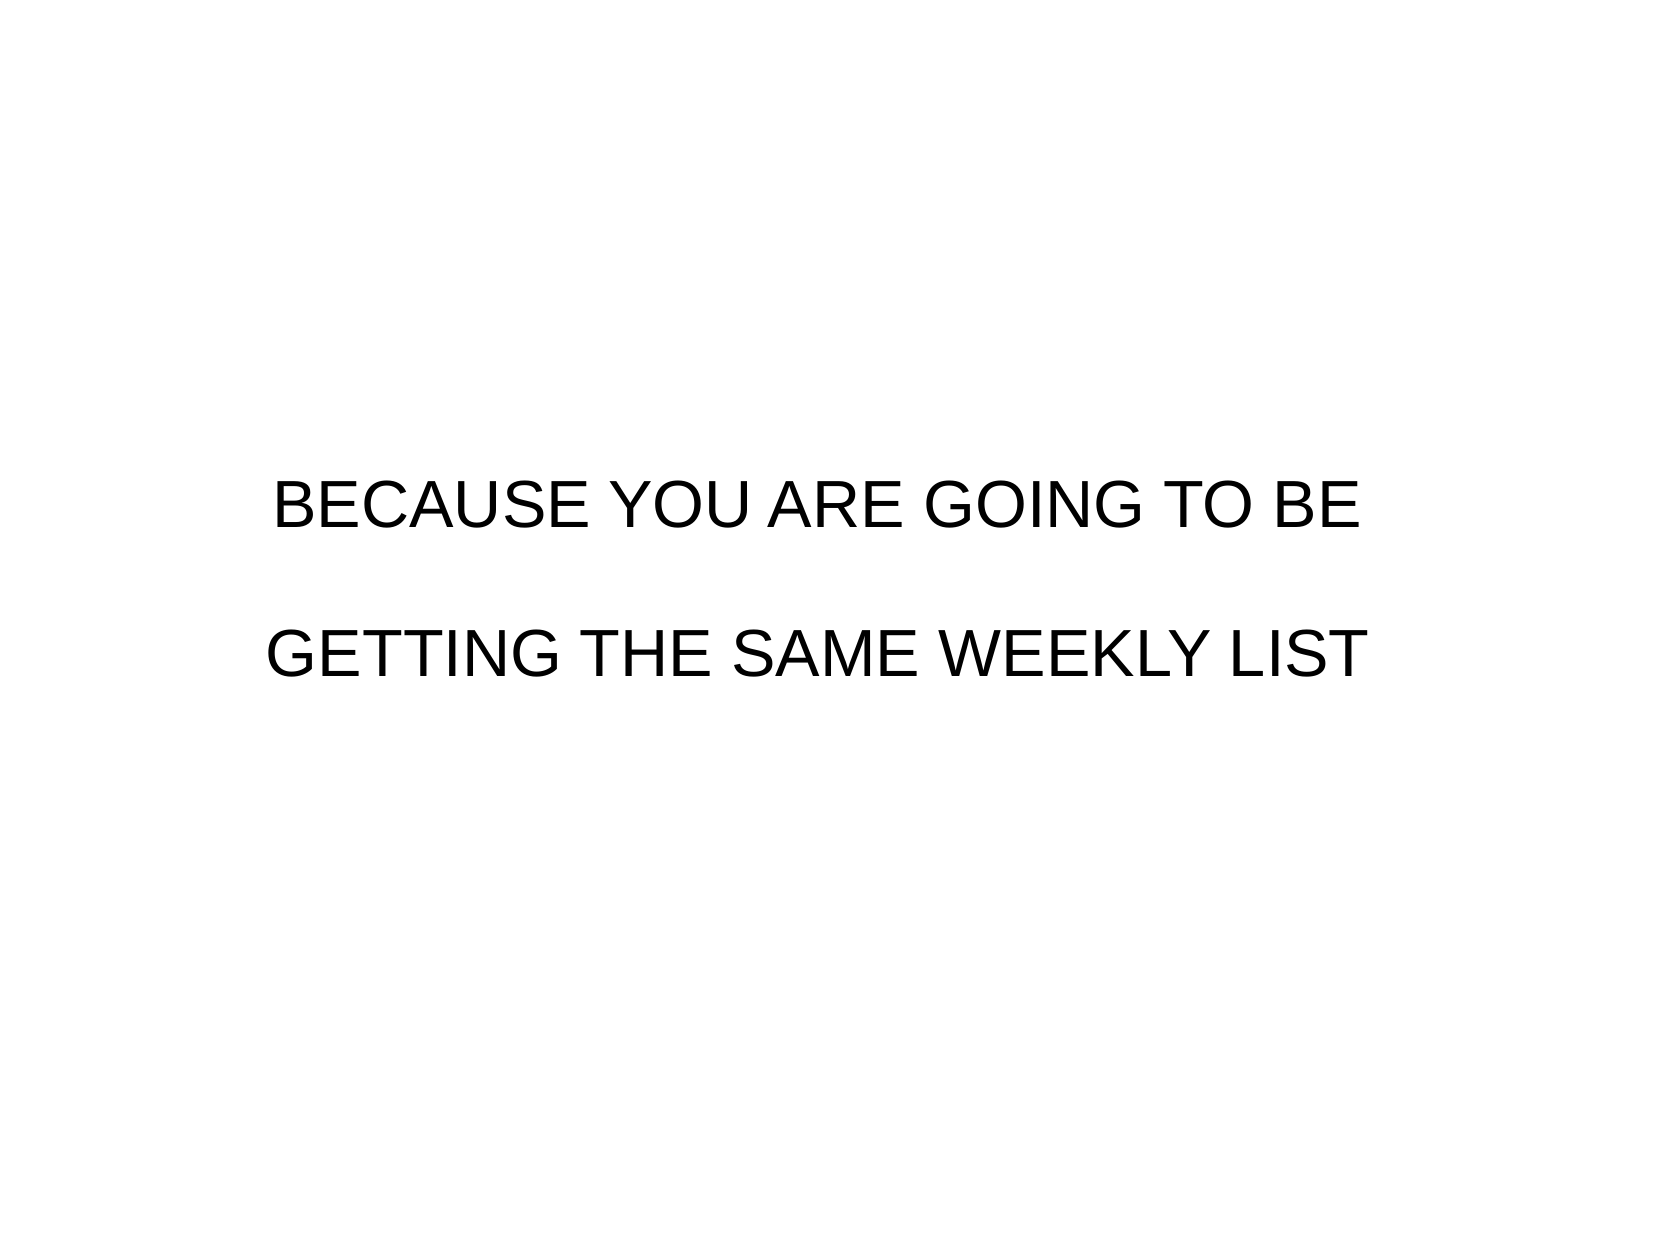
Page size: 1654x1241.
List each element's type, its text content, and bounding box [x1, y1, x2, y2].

subtitle BECAUSE YOU ARE GOING TO BE GETTING THE SAME WEEKLY LIST [82, 49, 1571, 1109]
